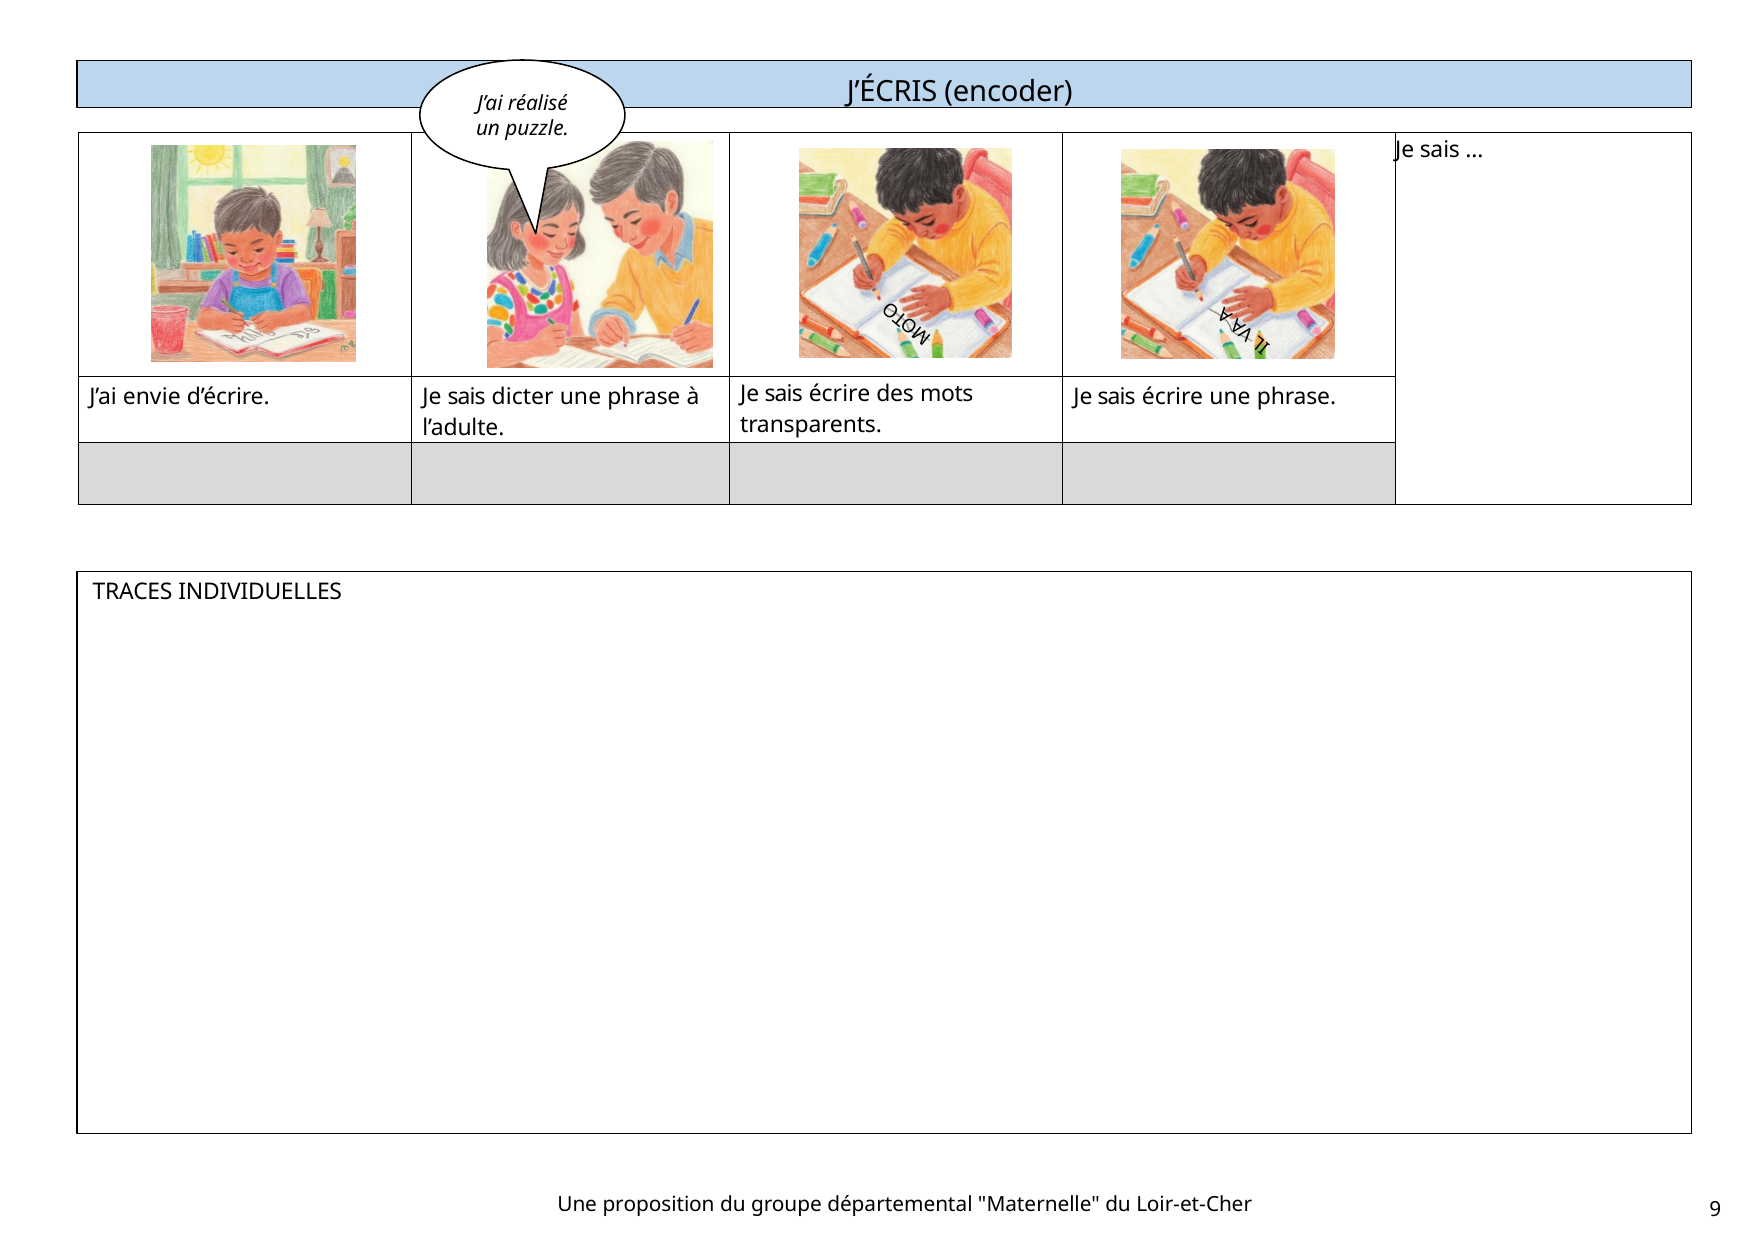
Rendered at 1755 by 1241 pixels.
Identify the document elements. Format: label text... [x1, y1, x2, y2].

table_header [730, 133, 1062, 376]
table_header [1063, 133, 1395, 376]
text_box TRACES INDIVIDUELLES [77, 571, 1692, 1134]
text_box J’ÉCRIS (encoder) [77, 60, 502, 108]
text_box IL VA A [1183, 278, 1290, 375]
text_box 9 [1694, 1188, 1729, 1228]
table_cell J’ai envie d’écrire. [79, 377, 411, 442]
table_cell Je sais écrire une phrase. [1063, 377, 1395, 442]
table_cell Je sais dicter une phrase à l’adulte. [412, 377, 729, 442]
table_cell [1063, 443, 1395, 504]
text_box MOTO [844, 269, 951, 366]
table_cell [412, 443, 729, 504]
text_box J’ai réalisé un puzzle. [419, 60, 625, 234]
table_cell [79, 443, 411, 504]
picture [1121, 149, 1335, 359]
table_header [412, 133, 729, 376]
table_header Je sais … [1396, 133, 1691, 504]
text_box Une proposition du groupe départemental "Maternelle" du Loir-et-Cher [542, 1182, 1307, 1223]
picture [487, 141, 713, 369]
table_cell Je sais écrire des mots transparents. [730, 377, 1062, 442]
picture [799, 148, 1012, 358]
picture [151, 145, 356, 362]
text_box J’ÉCRIS (encoder) [542, 60, 1692, 108]
table_cell [730, 443, 1062, 504]
table_header [79, 133, 411, 376]
